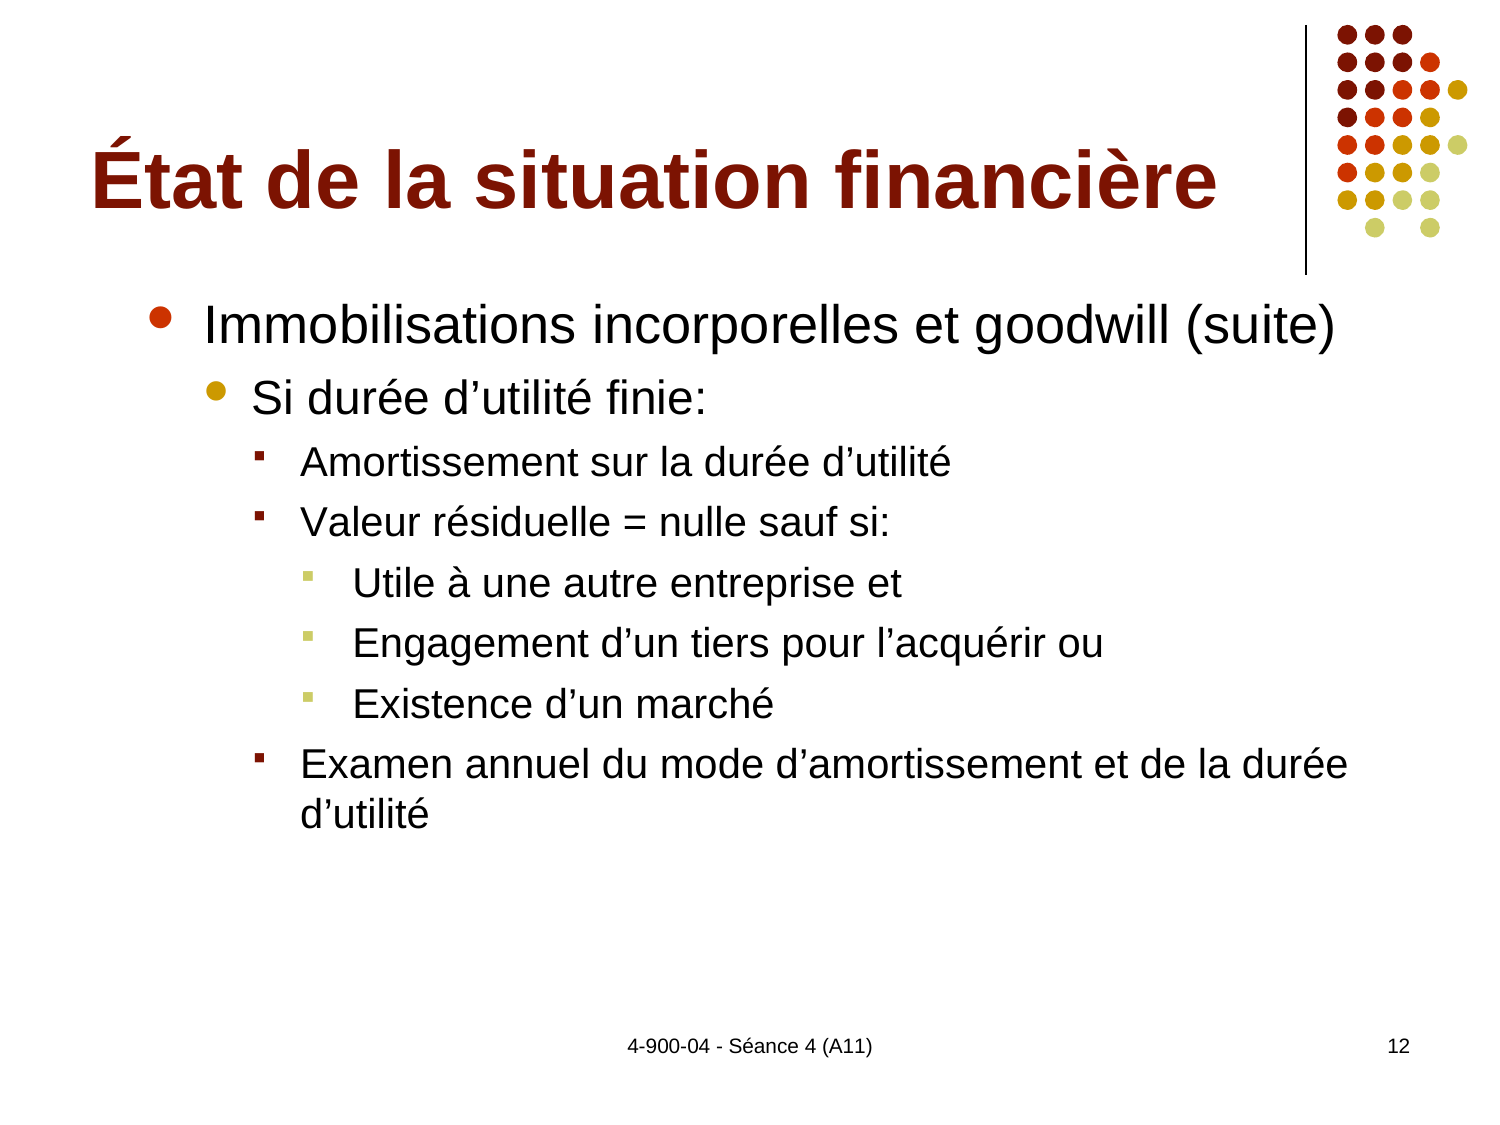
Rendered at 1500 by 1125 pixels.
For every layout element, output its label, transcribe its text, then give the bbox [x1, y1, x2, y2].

text_box <numéro> [1074, 1025, 1426, 1101]
title État de la situation financière [74, 20, 1313, 233]
text_box 4-900-04 - Séance 4 (A11) [512, 1025, 988, 1101]
list Immobilisations incorporelles et goodwill (suite) Si durée d’utilité finie: Amortissement sur la durée d’utilité Valeur résiduelle = nulle sauf si: Utile à une autre entreprise et Engagement d’un tiers pour l’acquérir ou Existence d’un marché Examen annuel du mode d’amortissement et de la durée d’utilité [75, 282, 1426, 1006]
